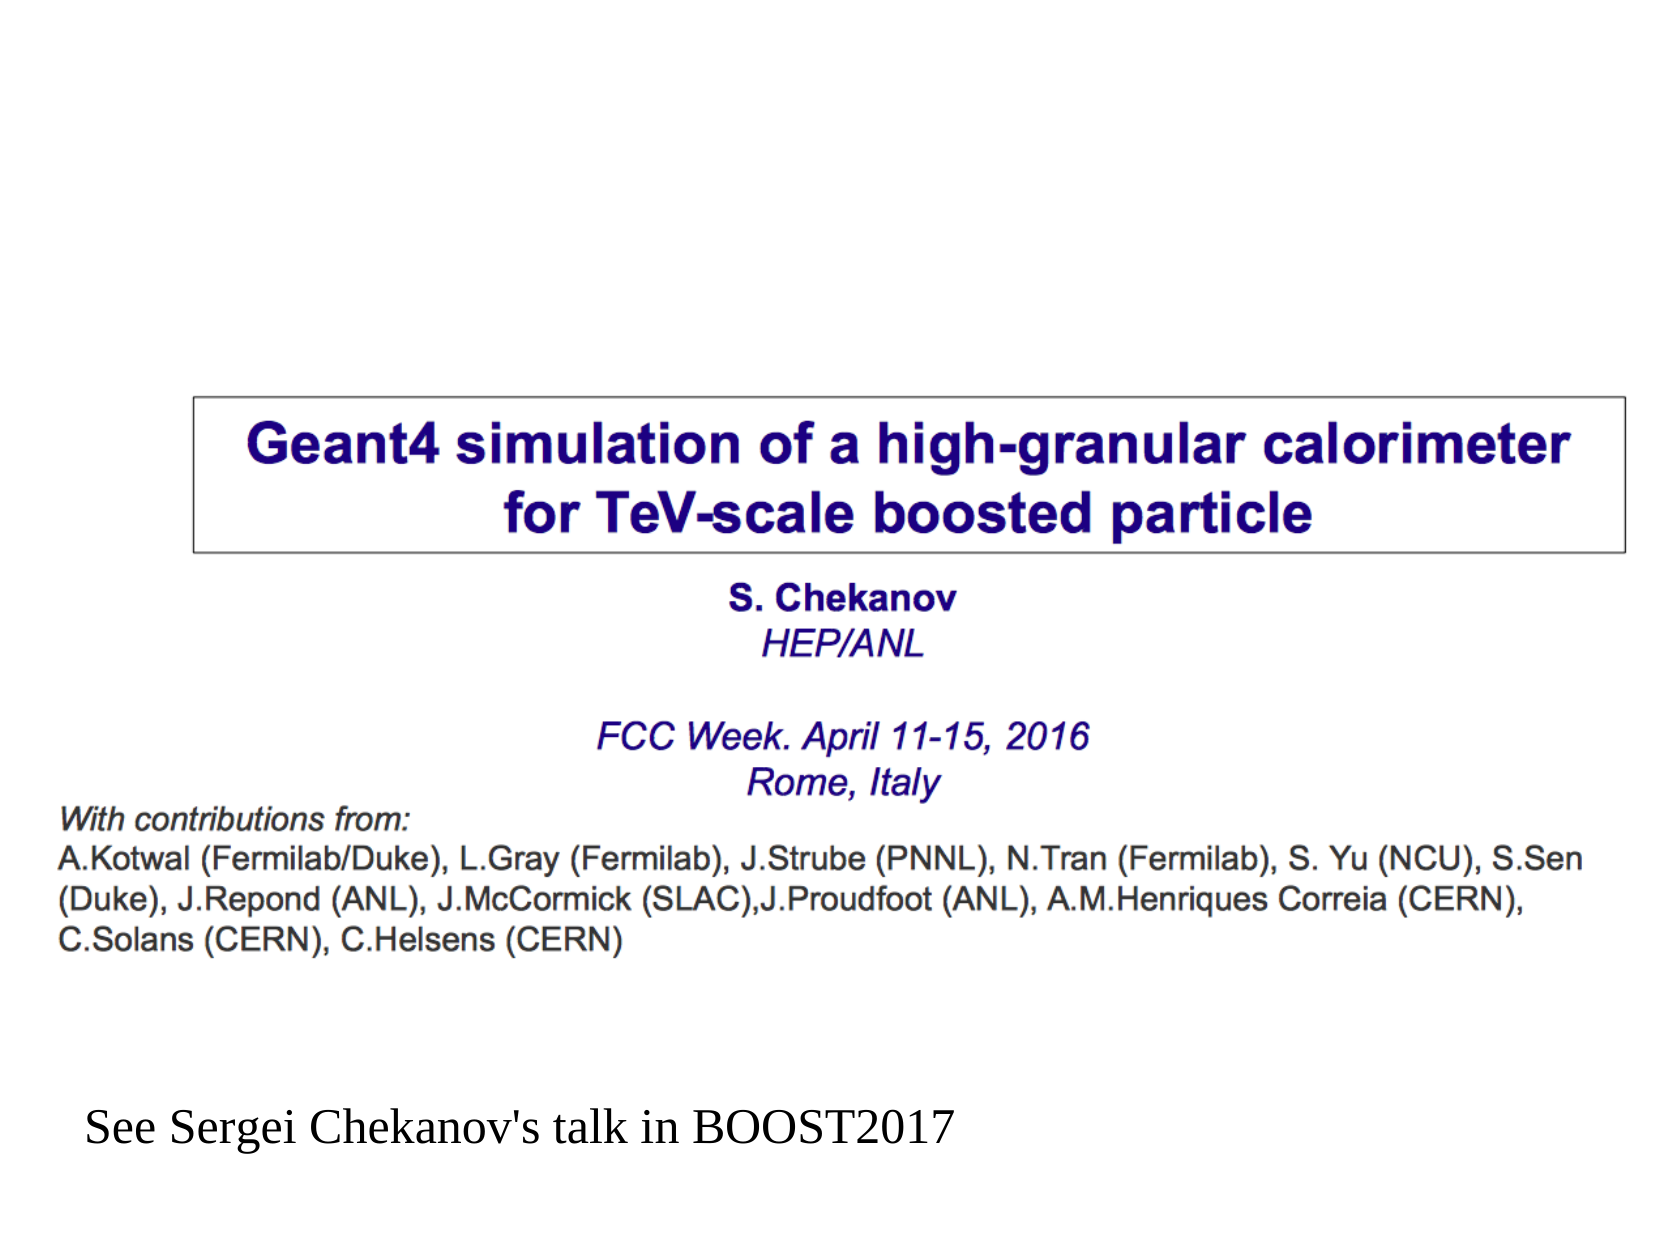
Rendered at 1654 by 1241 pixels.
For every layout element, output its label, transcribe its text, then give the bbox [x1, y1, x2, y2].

text_box See Sergei Chekanov's talk in BOOST2017 [84, 1099, 1101, 1155]
picture [0, 383, 1654, 970]
